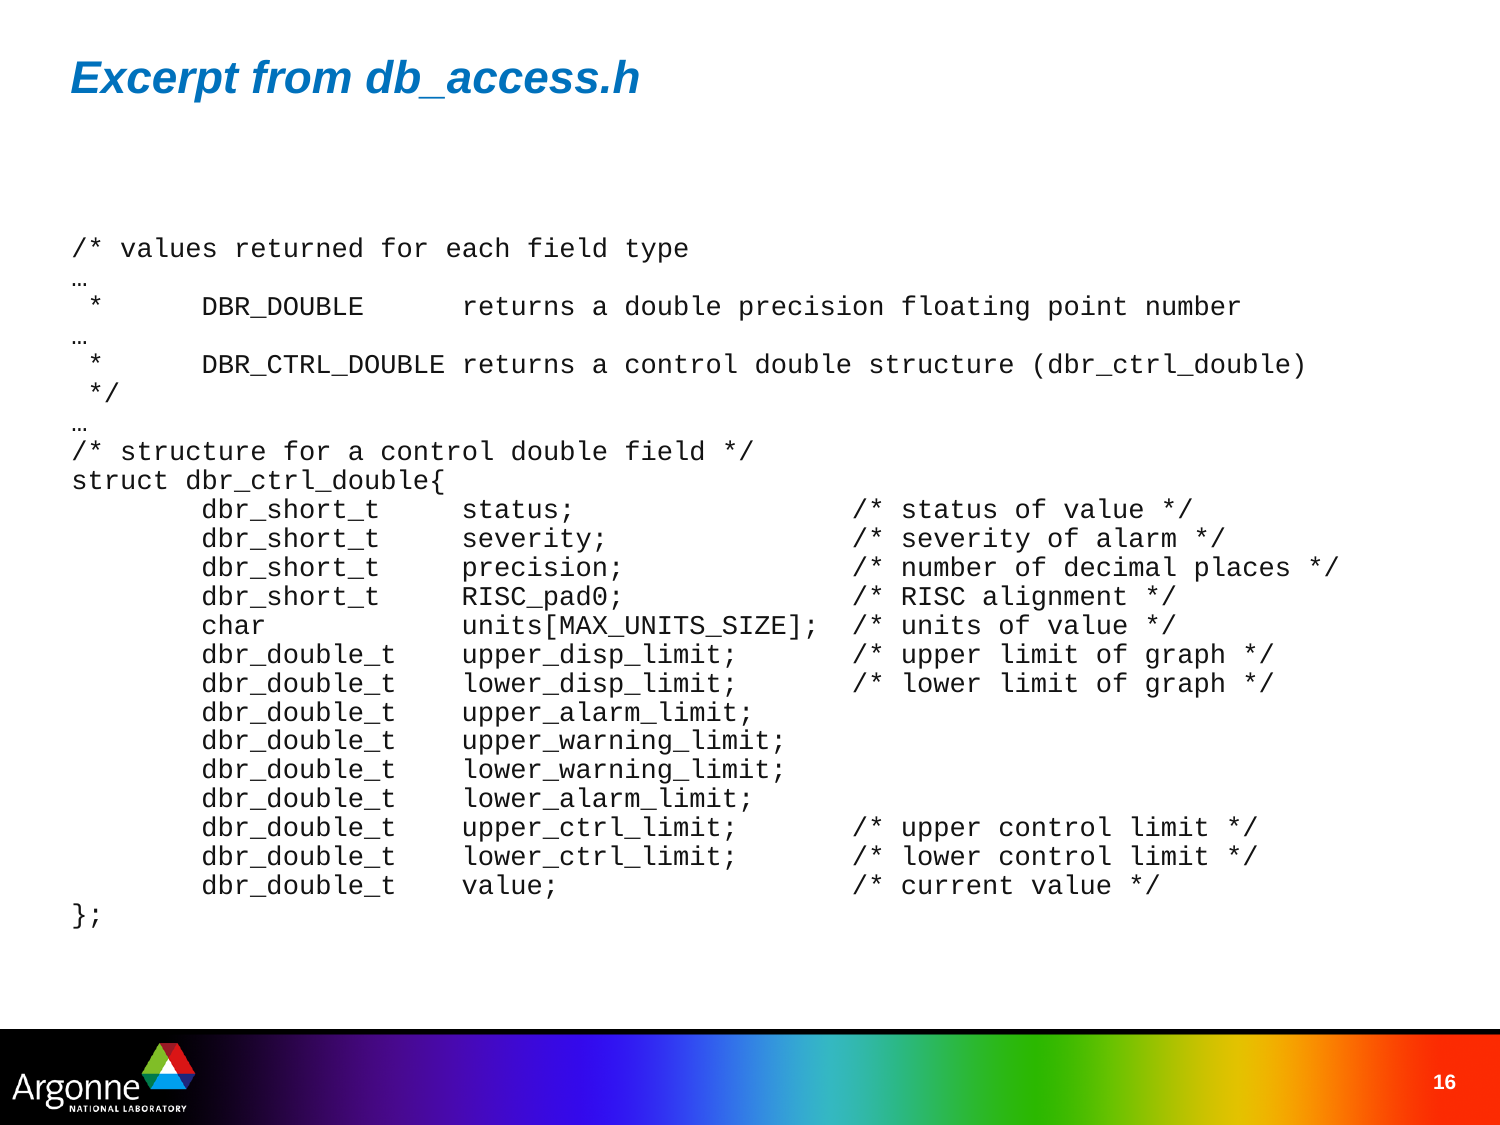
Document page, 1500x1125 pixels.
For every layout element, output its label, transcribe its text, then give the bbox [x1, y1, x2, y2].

list /* values returned for each field type … * DBR_DOUBLE returns a double precision floating point number … * DBR_CTRL_DOUBLE returns a control double structure (dbr_ctrl_double) */ … /* structure for a control double field */ struct dbr_ctrl_double{ dbr_short_t status; /* status of value */ dbr_short_t severity; /* severity of alarm */ dbr_short_t precision; /* number of decimal places */ dbr_short_t RISC_pad0; /* RISC alignment */ char units[MAX_UNITS_SIZE]; /* units of value */ dbr_double_t upper_disp_limit; /* upper limit of graph */ dbr_double_t lower_disp_limit; /* lower limit of graph */ dbr_double_t upper_alarm_limit; dbr_double_t upper_warning_limit; dbr_double_t lower_warning_limit; dbr_double_t lower_alarm_limit; dbr_double_t upper_ctrl_limit; /* upper control limit */ dbr_double_t lower_ctrl_limit; /* lower control limit */ dbr_double_t value; /* current value */ }; [56, 229, 1359, 973]
picture [0, 1029, 1500, 1125]
title Excerpt from db_access.h [55, 54, 1361, 120]
